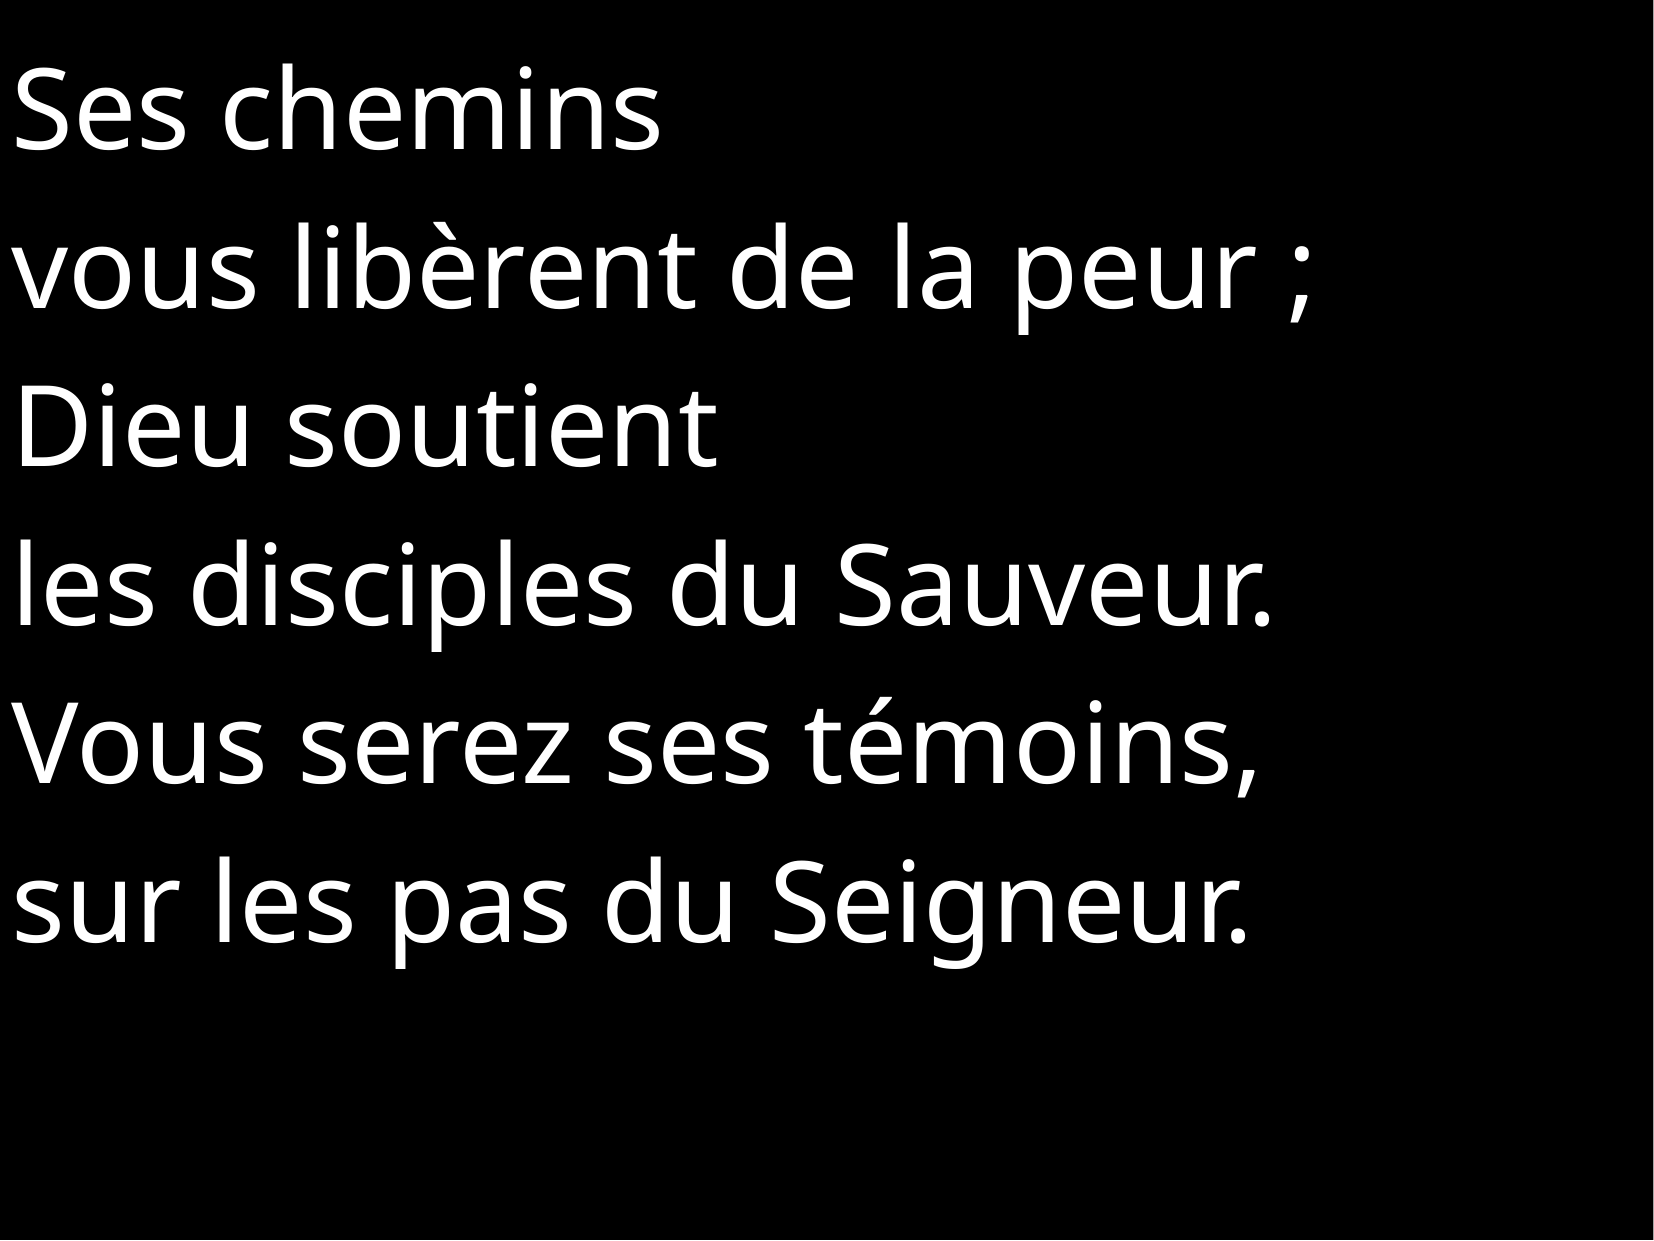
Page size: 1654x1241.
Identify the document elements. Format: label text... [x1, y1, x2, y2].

list Ses chemins vous libèrent de la peur ; Dieu soutient les disciples du Sauveur. Vous serez ses témoins, sur les pas du Seigneur. [11, 29, 1654, 1241]
